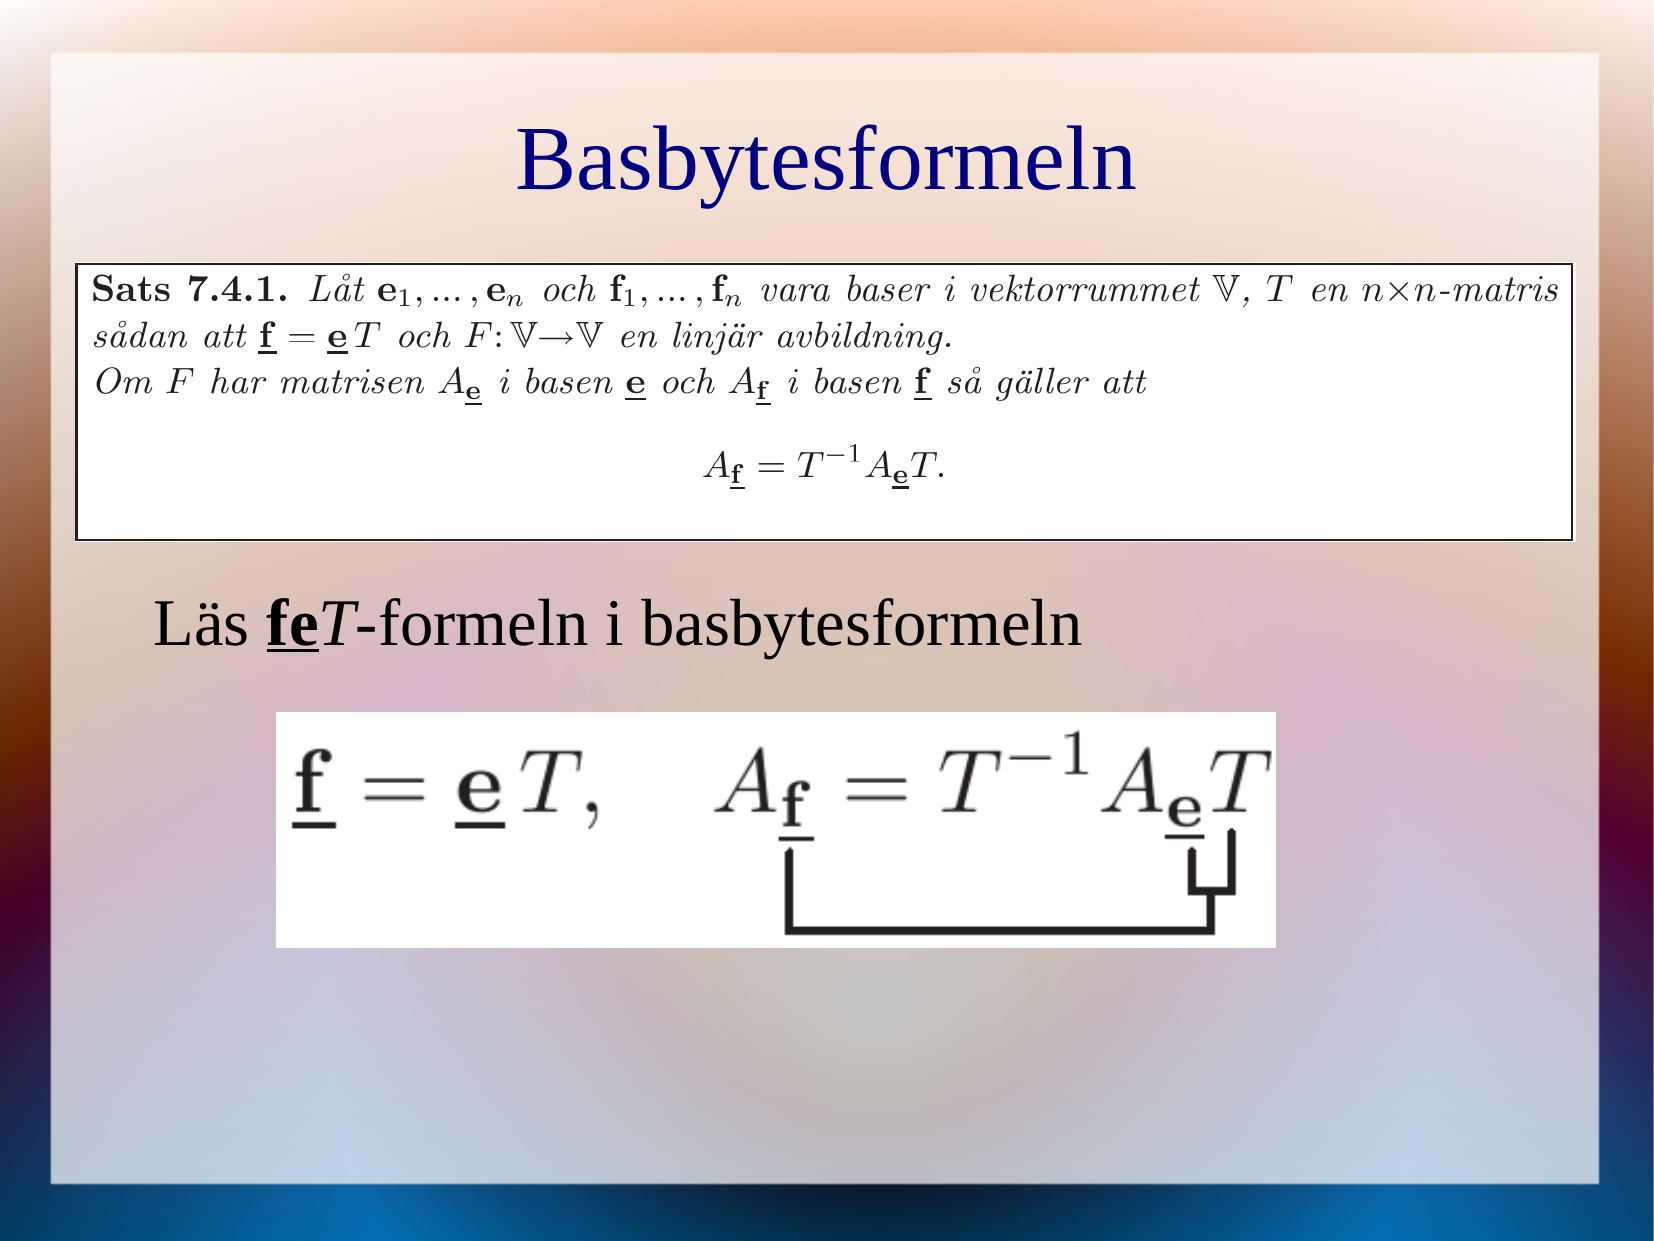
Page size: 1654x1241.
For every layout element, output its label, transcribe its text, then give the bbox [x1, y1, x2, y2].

title Basbytesformeln [82, 55, 1571, 262]
list Läs feT-formeln i basbytesformeln [82, 542, 1571, 1034]
picture [0, 0, 1654, 1241]
